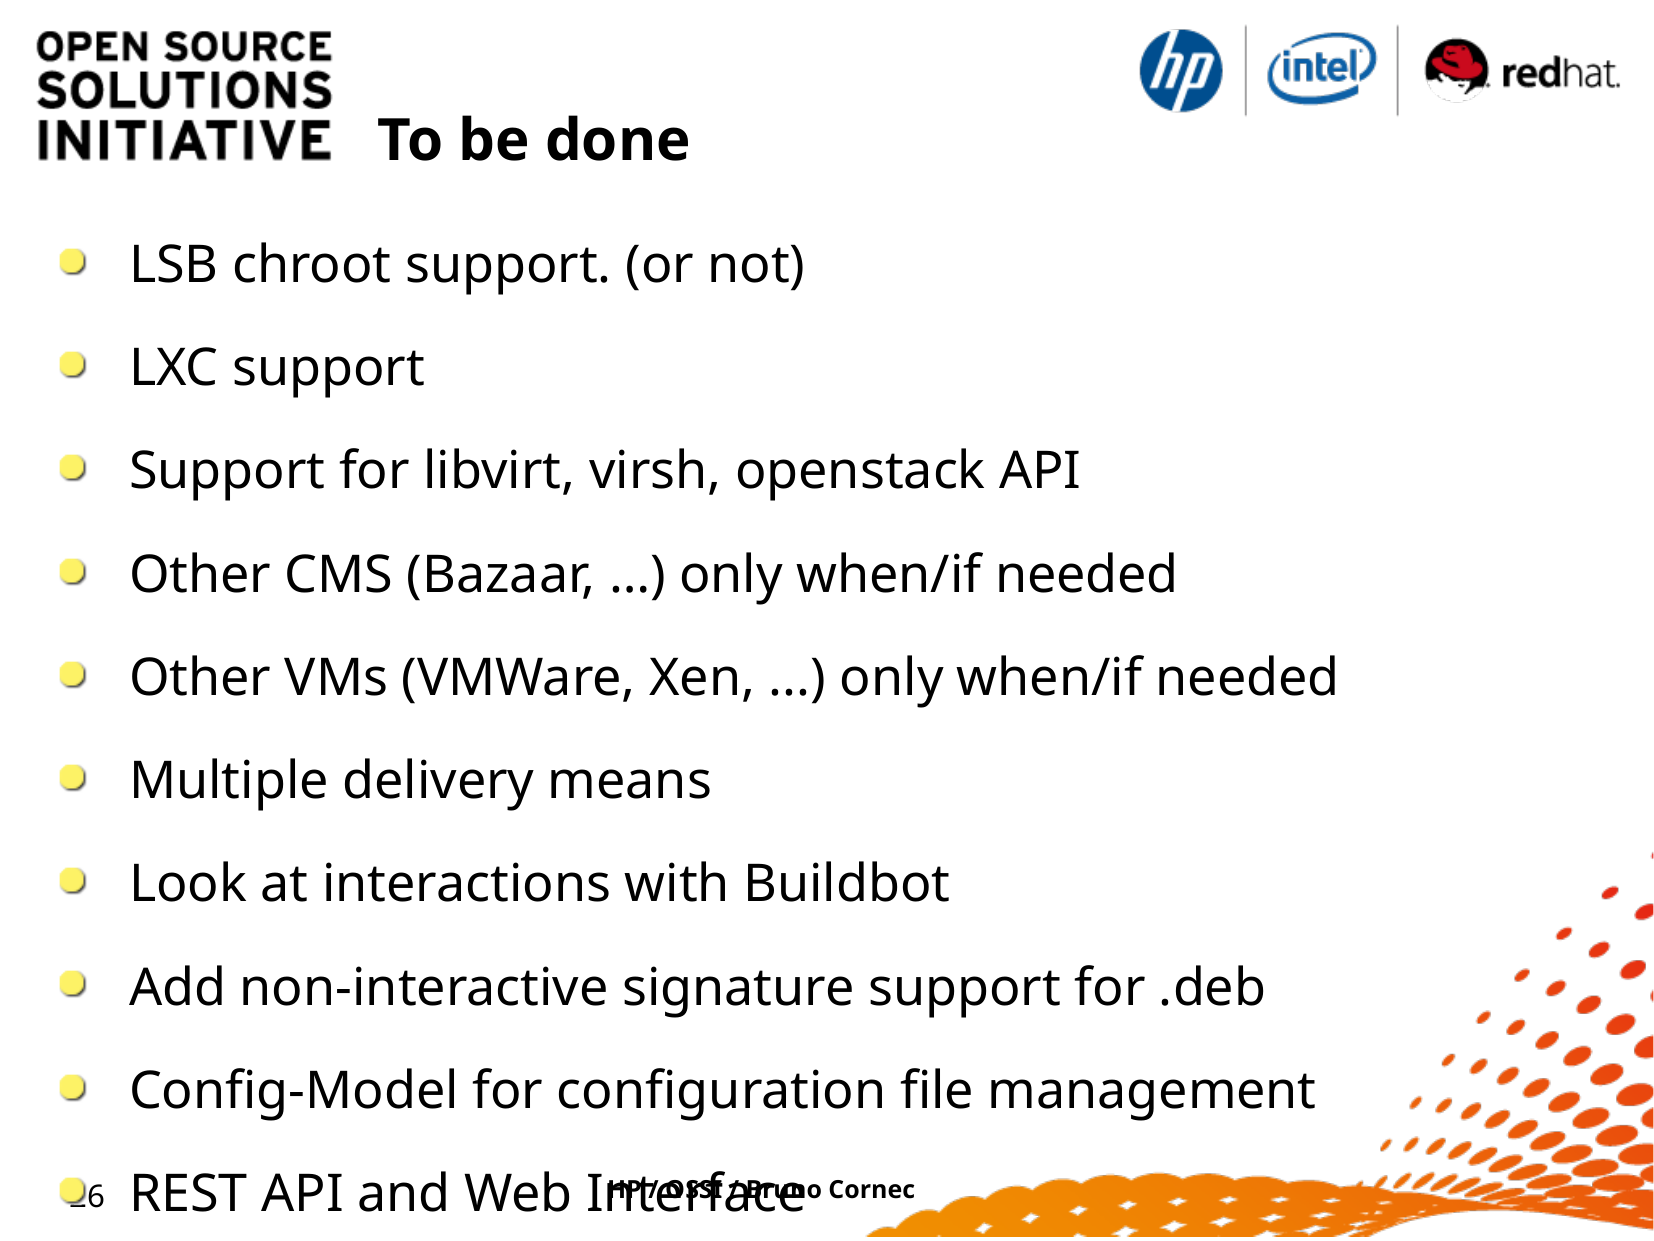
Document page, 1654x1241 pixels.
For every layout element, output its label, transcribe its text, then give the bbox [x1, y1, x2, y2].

picture [0, 0, 1654, 1237]
list LSB chroot support. (or not) LXC support Support for libvirt, virsh, openstack API Other CMS (Bazaar, …) only when/if needed Other VMs (VMWare, Xen, ...) only when/if needed Multiple delivery means Look at interactions with Buildbot Add non-interactive signature support for .deb Config-Model for configuration file management REST API and Web Interface [46, 227, 1654, 1123]
title To be done [377, 59, 1292, 221]
